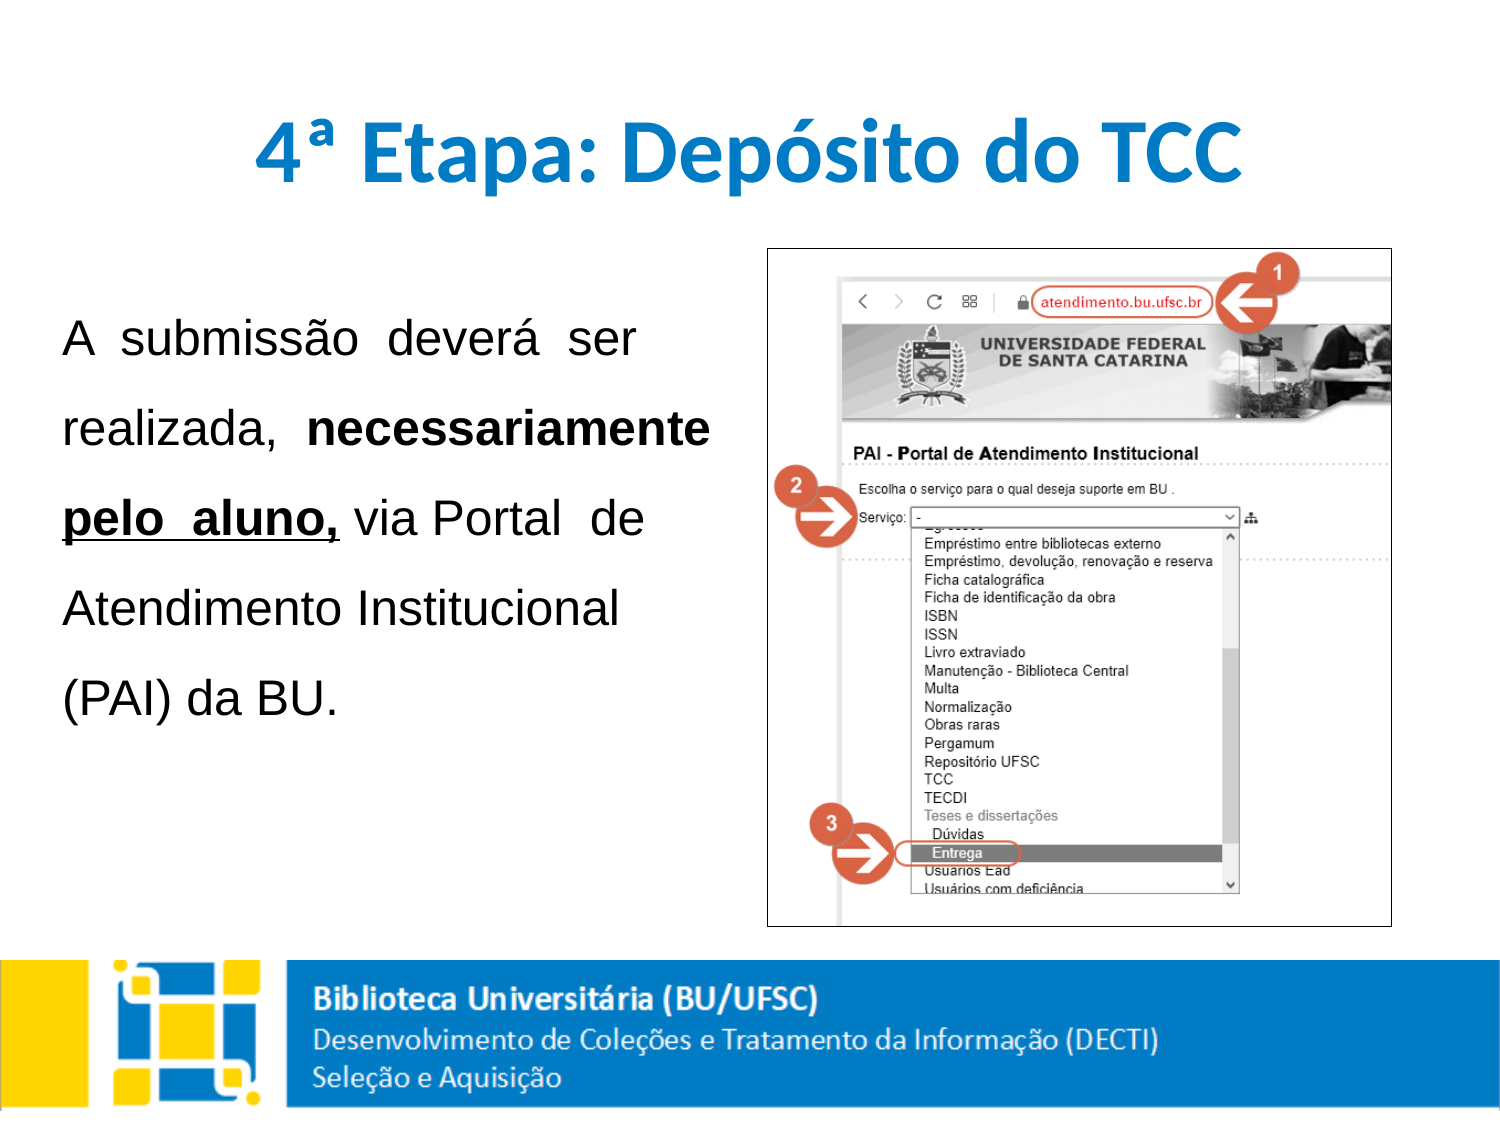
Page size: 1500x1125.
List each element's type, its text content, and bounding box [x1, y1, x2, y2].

text_box 4ª Etapa: Depósito do TCC [58, 57, 1441, 234]
picture [0, 960, 1500, 1111]
picture [767, 248, 1392, 927]
text_box A submissão deverá ser realizada, necessariamente pelo aluno, via Portal de Atendimento Institucional (PAI) da BU. [47, 330, 756, 871]
